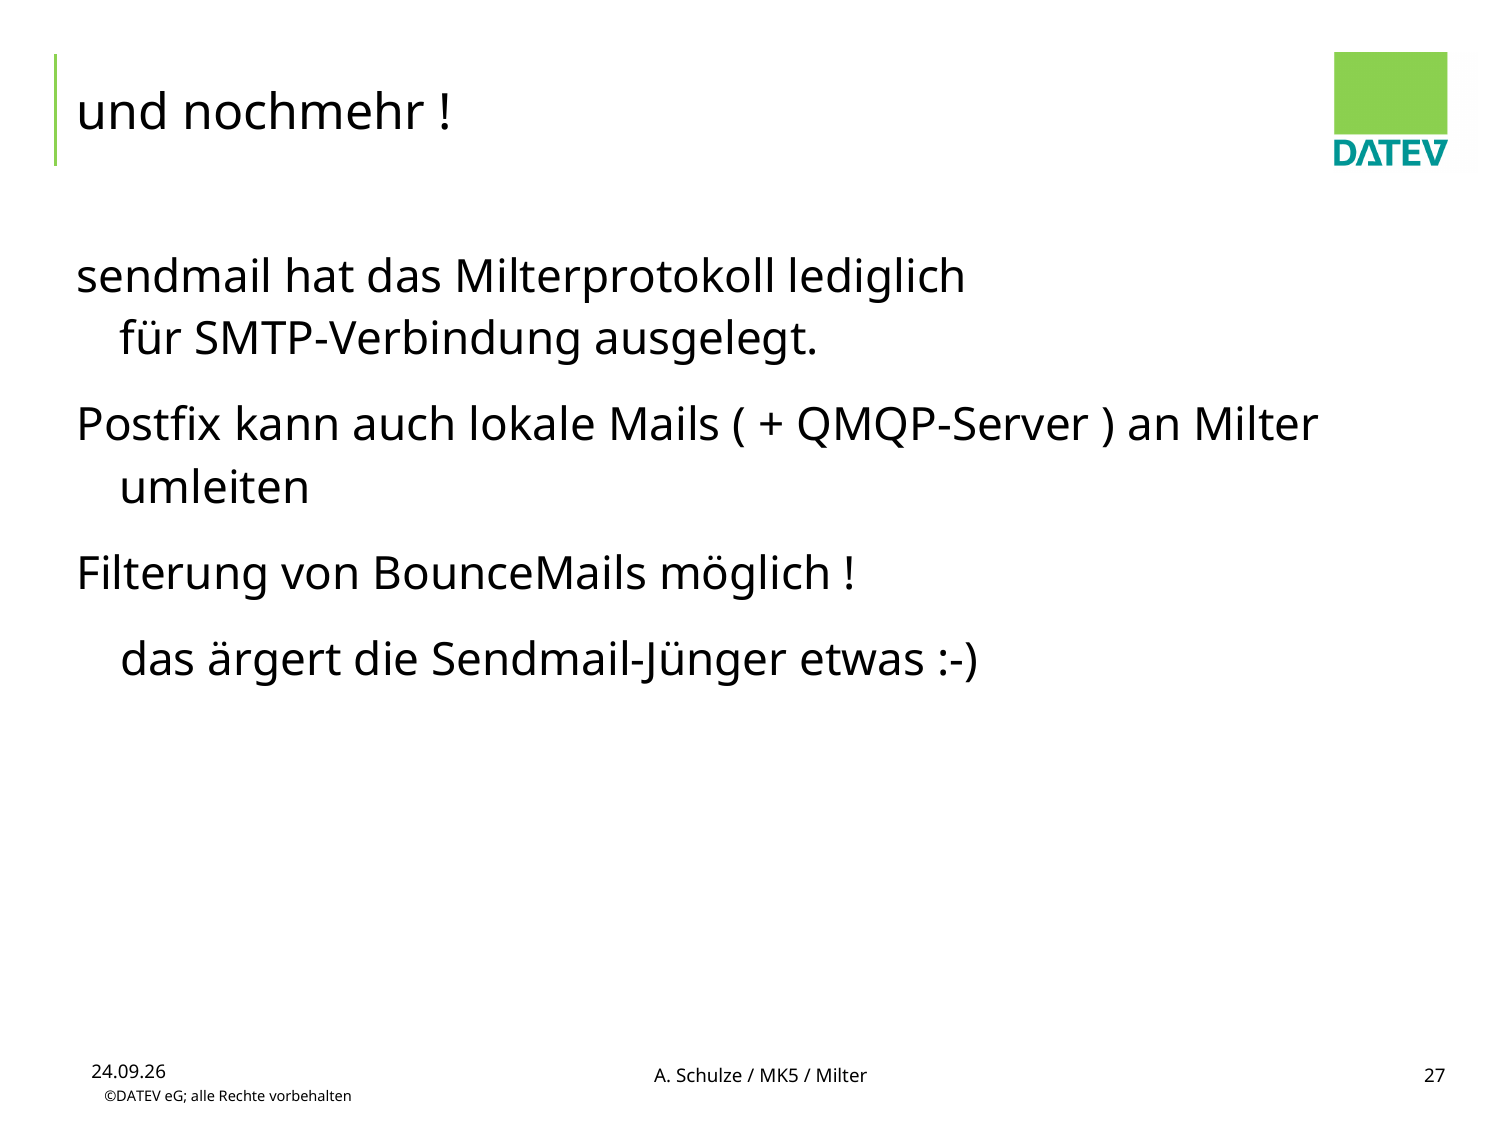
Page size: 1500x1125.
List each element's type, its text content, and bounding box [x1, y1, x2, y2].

list sendmail hat das Milterprotokoll lediglich für SMTP-Verbindung ausgelegt. Postfix kann auch lokale Mails ( + QMQP-Server ) an Milter umleiten Filterung von BounceMails möglich ! das ärgert die Sendmail-Jünger etwas :-) [76, 243, 1447, 1026]
title und nochmehr ! [76, 46, 1235, 174]
picture [1333, 52, 1478, 173]
